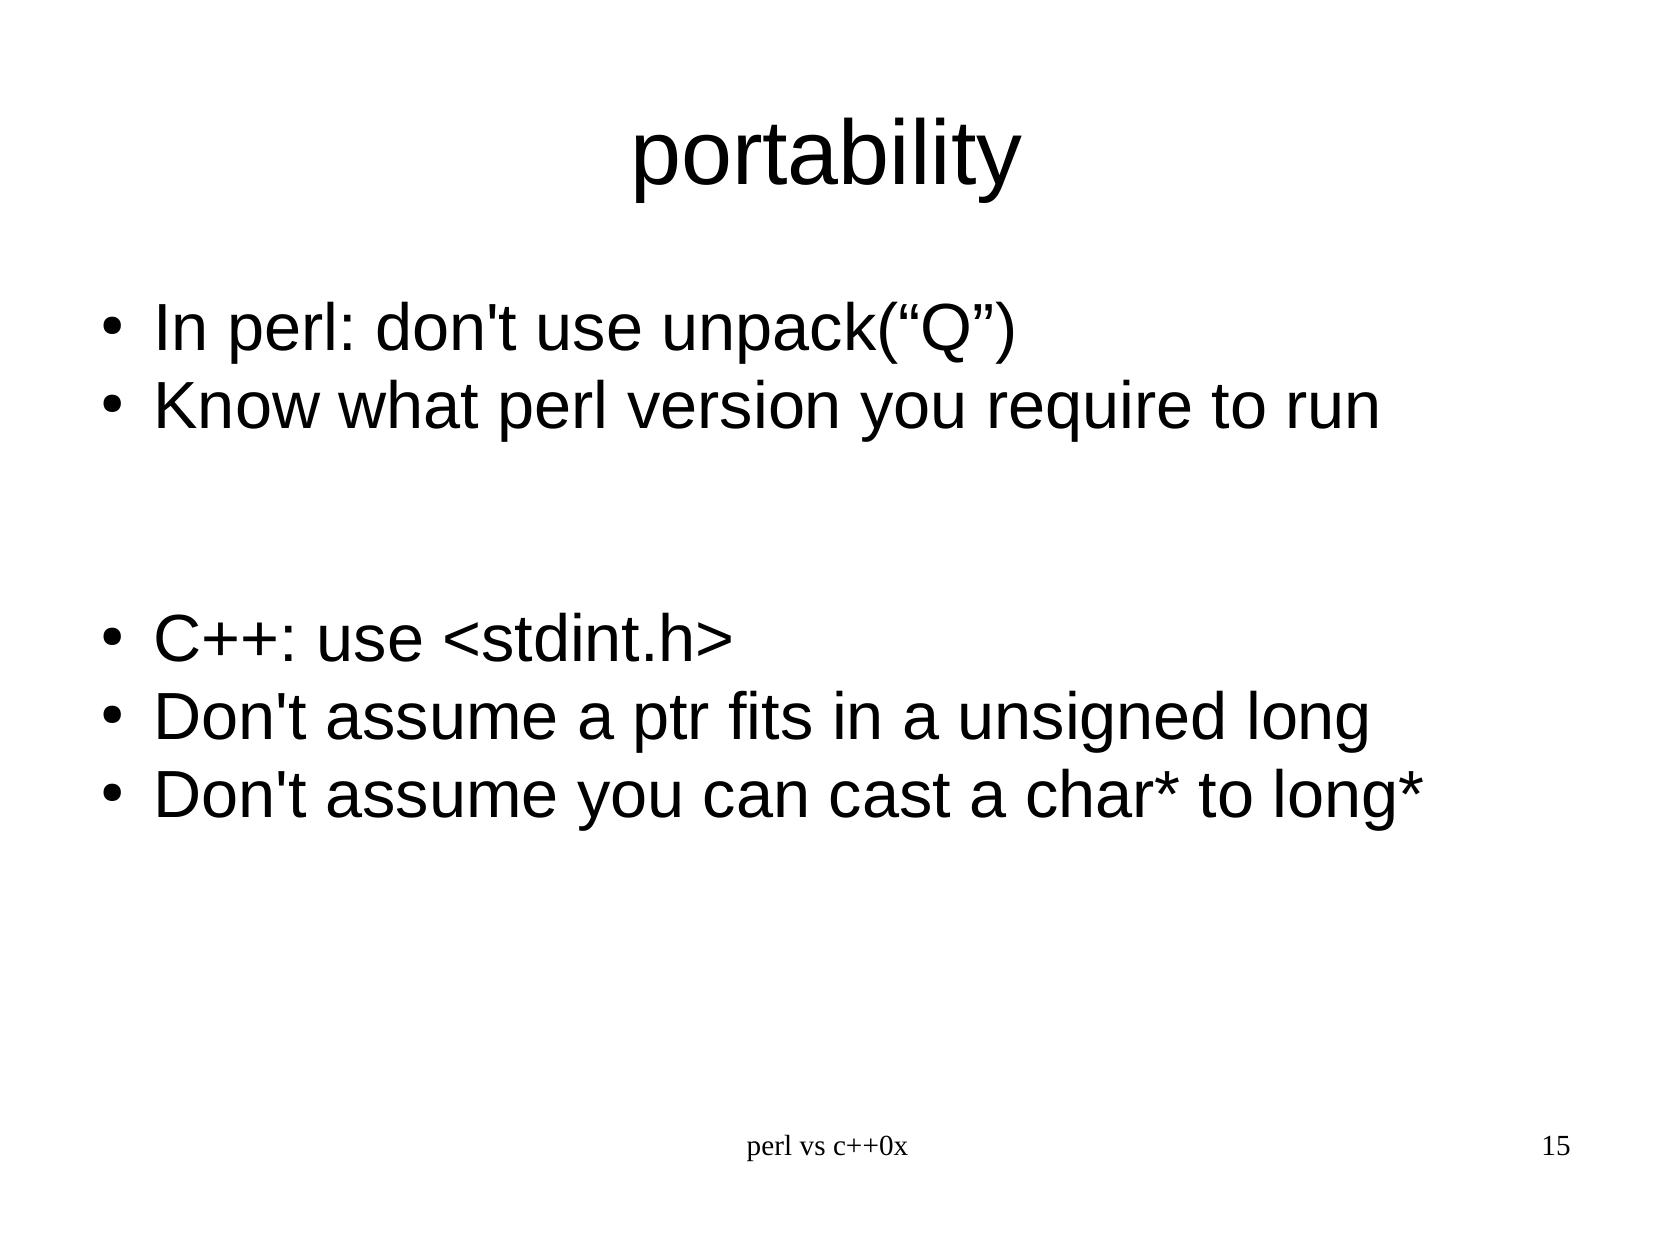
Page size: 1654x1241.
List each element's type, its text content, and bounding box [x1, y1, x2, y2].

title portability [82, 49, 1571, 257]
list In perl: don't use unpack(“Q”) Know what perl version you require to run C++: use <stdint.h> Don't assume a ptr fits in a unsigned long Don't assume you can cast a char* to long* [82, 290, 1571, 1109]
